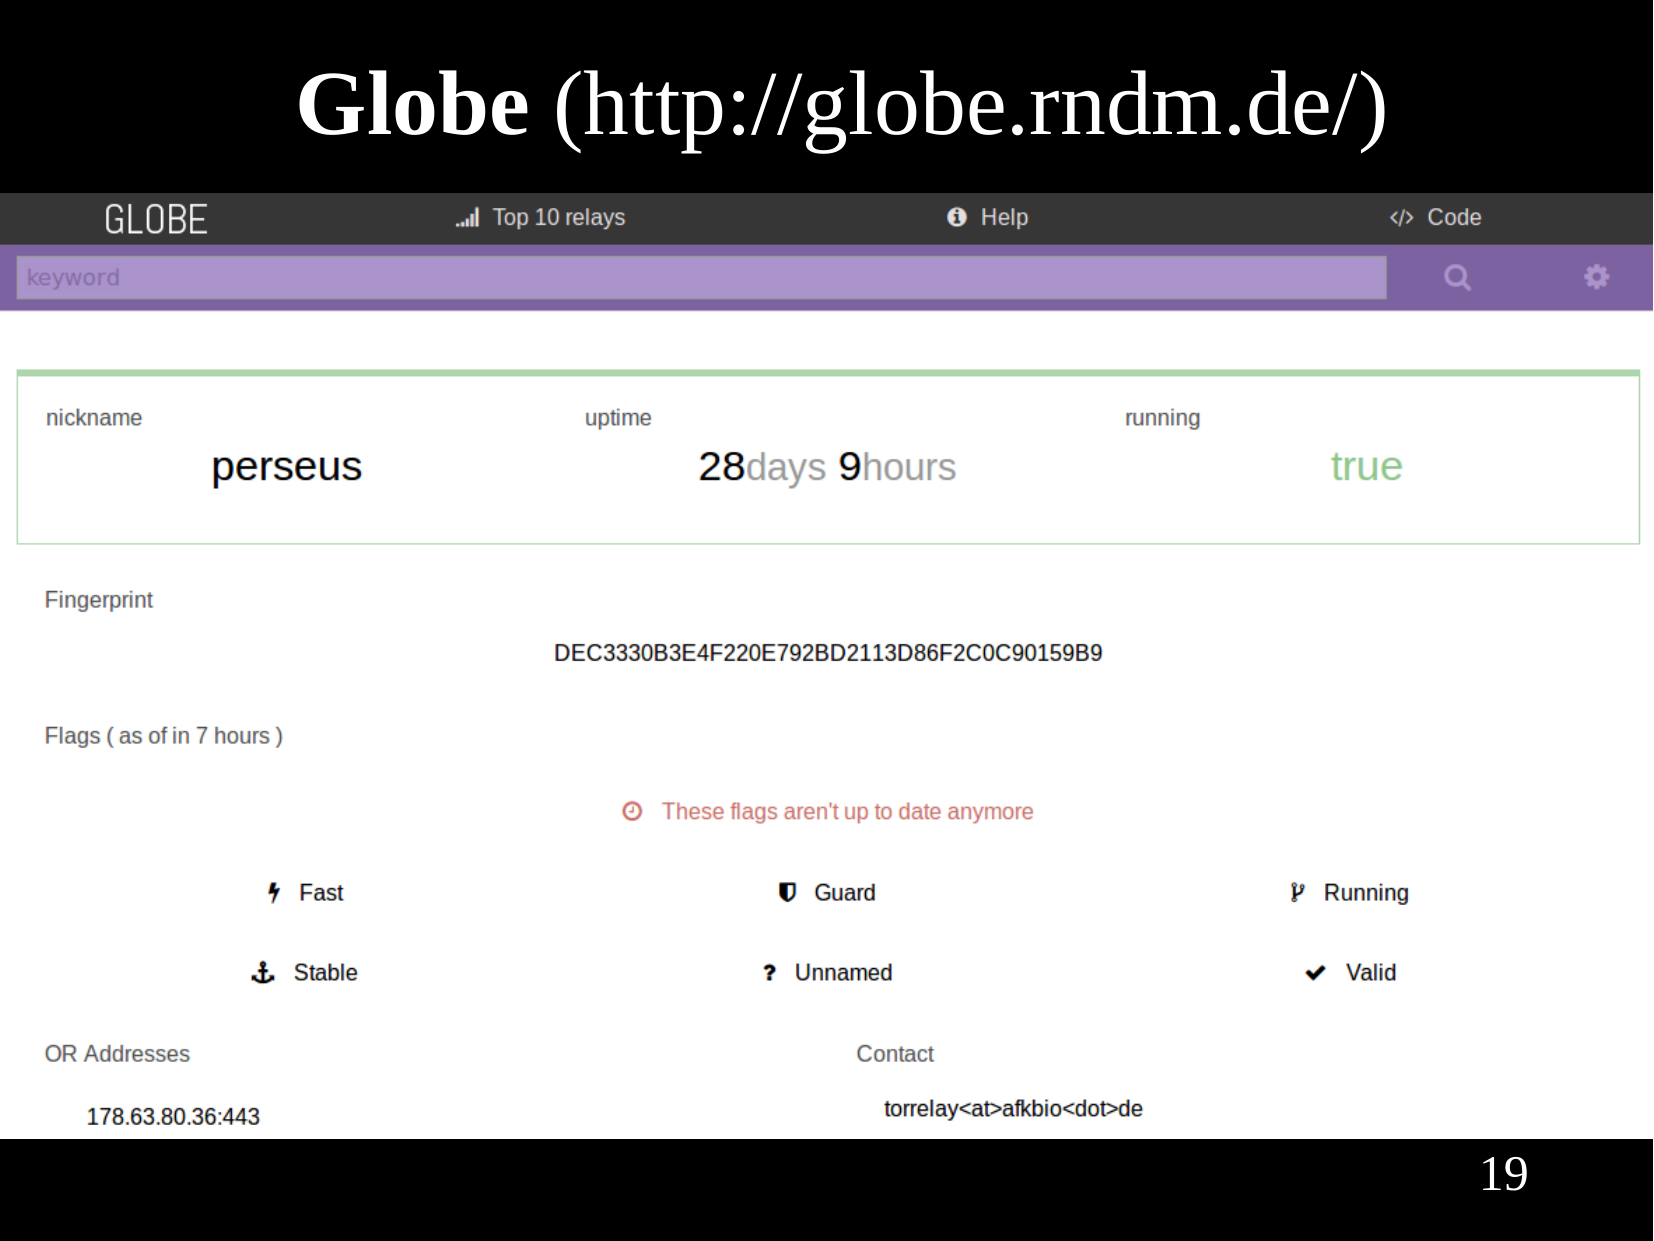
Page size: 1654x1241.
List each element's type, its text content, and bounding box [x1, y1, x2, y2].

picture [0, 193, 1653, 1139]
title Globe (http://globe.rndm.de/) [137, 0, 1549, 193]
